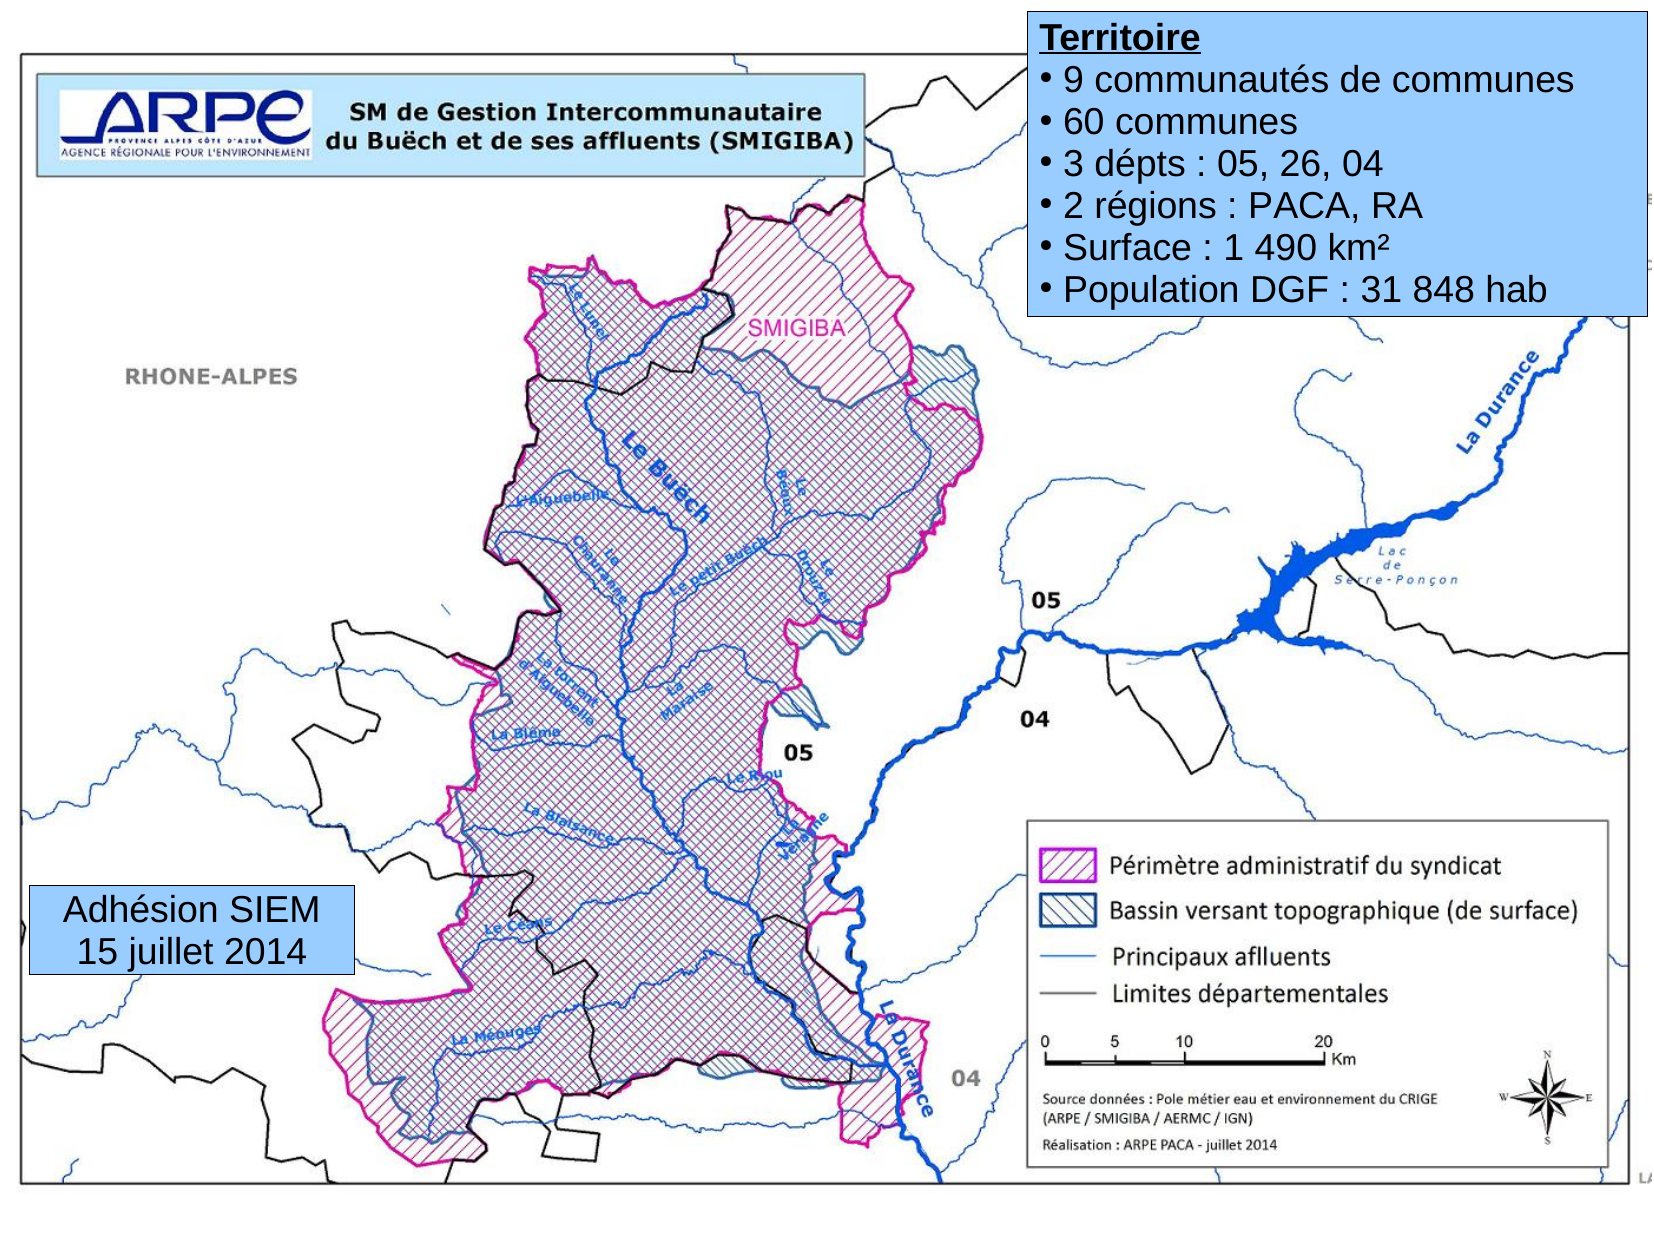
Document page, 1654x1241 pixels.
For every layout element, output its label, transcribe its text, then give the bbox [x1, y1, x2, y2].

picture [0, 33, 1652, 1204]
text_box Adhésion SIEM 15 juillet 2014 [29, 885, 355, 975]
text_box Territoire 9 communautés de communes 60 communes 3 dépts : 05, 26, 04 2 régions : PACA, RA Surface : 1 490 km² Population DGF : 31 848 hab [1027, 11, 1648, 317]
